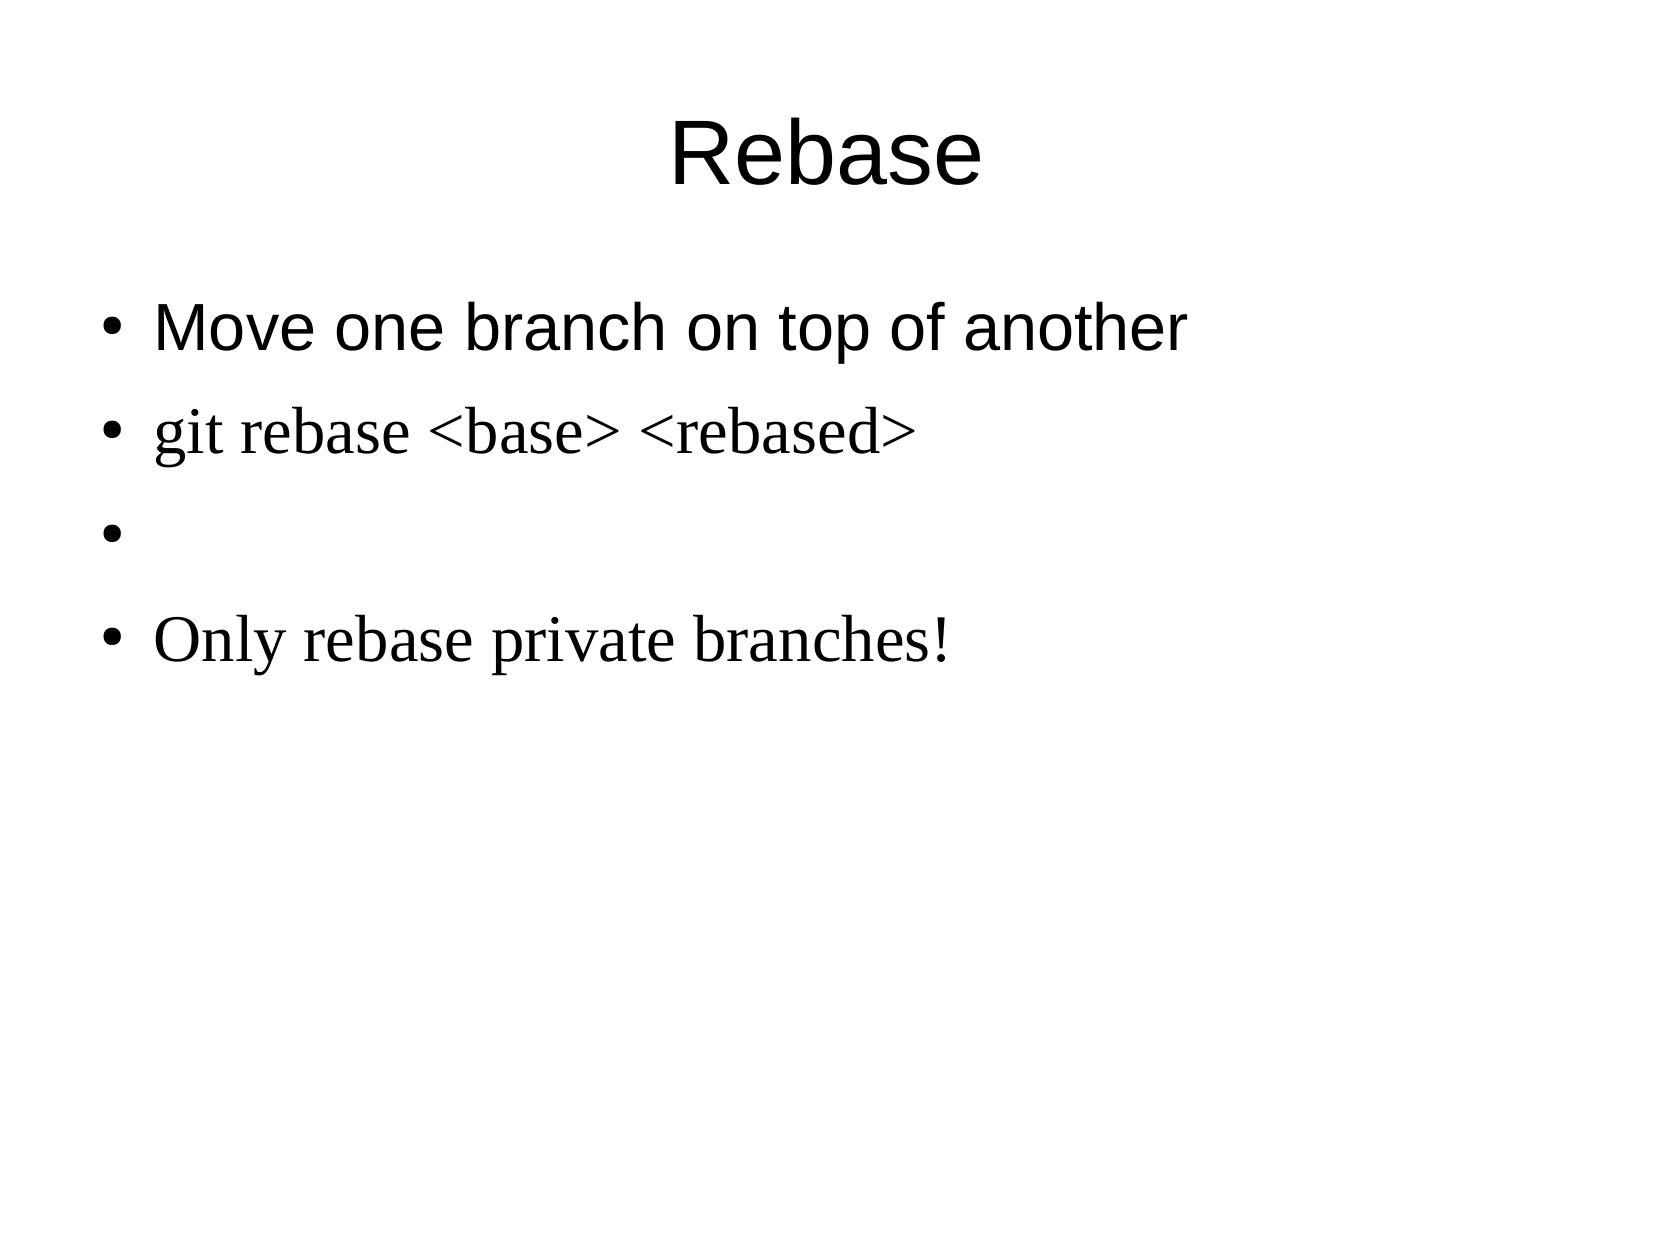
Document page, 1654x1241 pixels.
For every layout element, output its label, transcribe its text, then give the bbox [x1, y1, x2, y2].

title Rebase [82, 49, 1571, 257]
list Move one branch on top of another git rebase <base> <rebased> Only rebase private branches! [82, 290, 1571, 1109]
